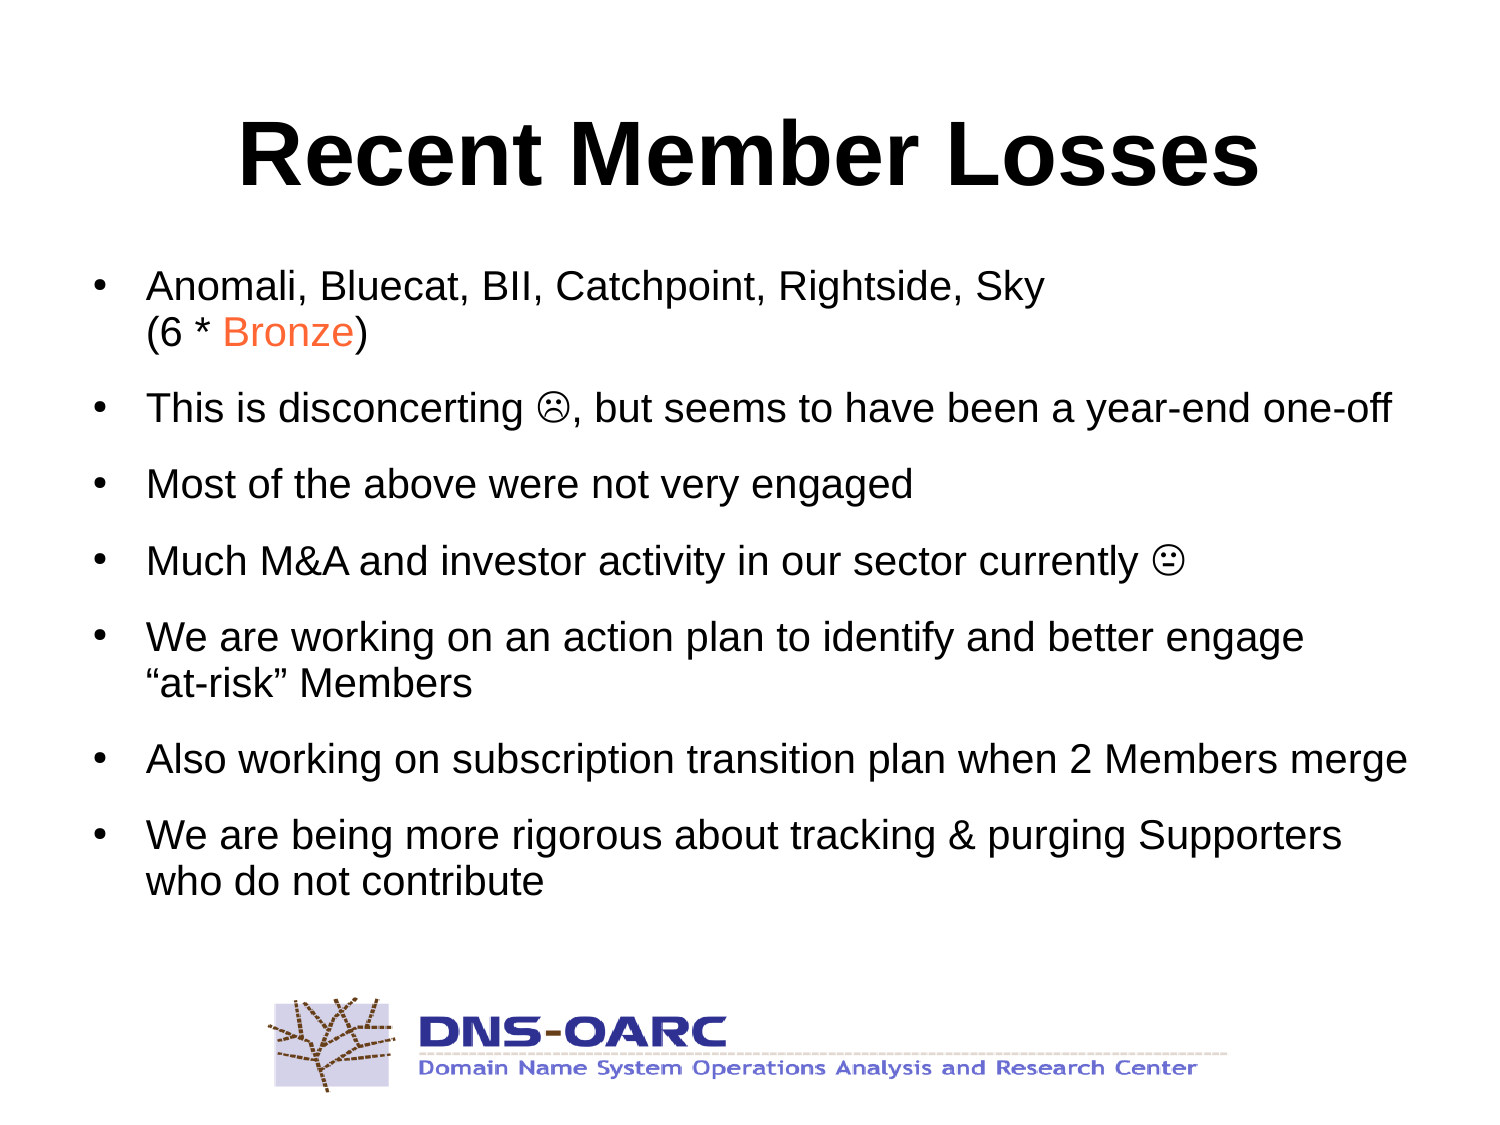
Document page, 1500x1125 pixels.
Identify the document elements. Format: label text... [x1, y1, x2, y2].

picture [214, 1005, 1259, 1099]
list Anomali, Bluecat, BII, Catchpoint, Rightside, Sky (6 * Bronze) This is disconcerting , but seems to have been a year-end one-off Most of the above were not very engaged Much M&A and investor activity in our sector currently  We are working on an action plan to identify and better engage “at-risk” Members Also working on subscription transition plan when 2 Members merge We are being more rigorous about tracking & purging Supporters who do not contribute [75, 262, 1425, 1005]
title Recent Member Losses [75, 42, 1426, 255]
